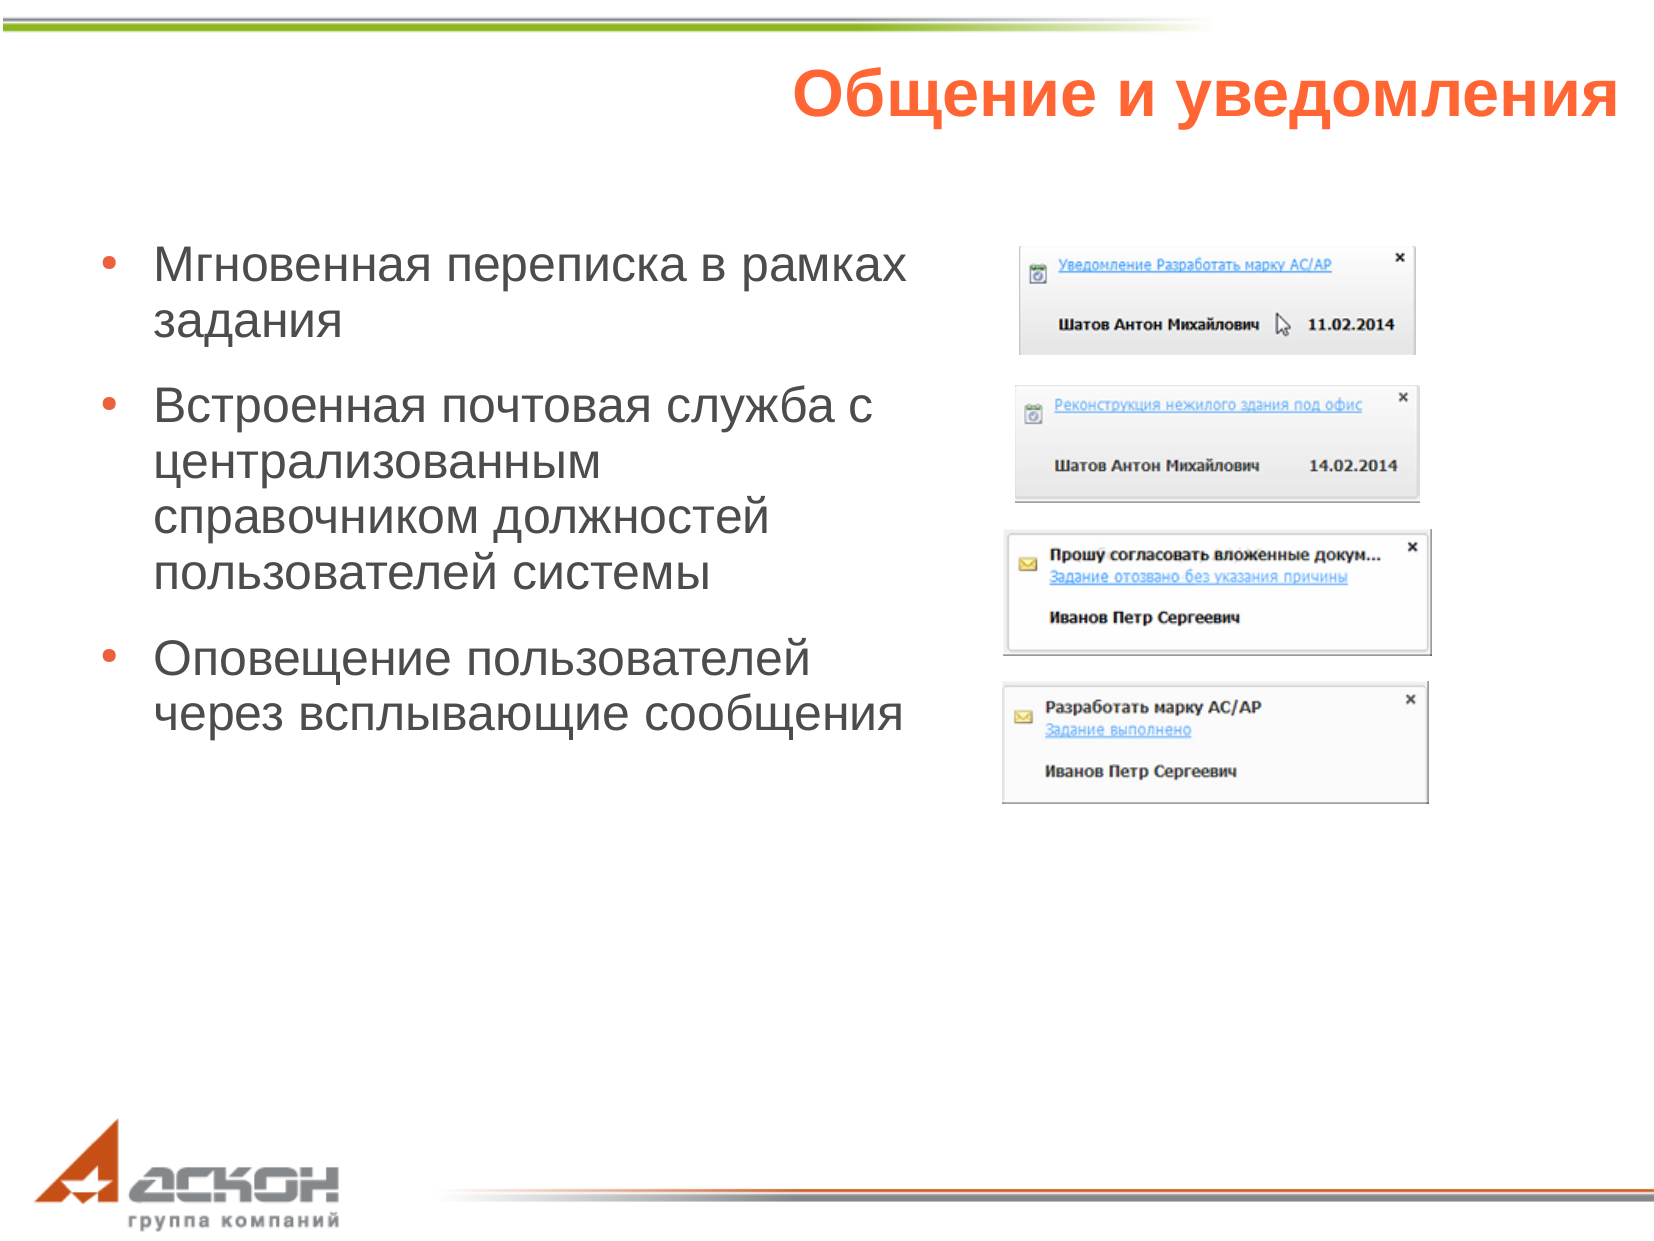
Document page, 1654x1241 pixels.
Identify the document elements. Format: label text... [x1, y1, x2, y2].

list Мгновенная переписка в рамках задания Встроенная почтовая служба с централизованным справочником должностей пользователей системы Оповещение пользователей через всплывающие сообщения [82, 236, 916, 753]
title Общение и уведомления [48, 51, 1621, 135]
picture [3, 0, 1654, 1241]
